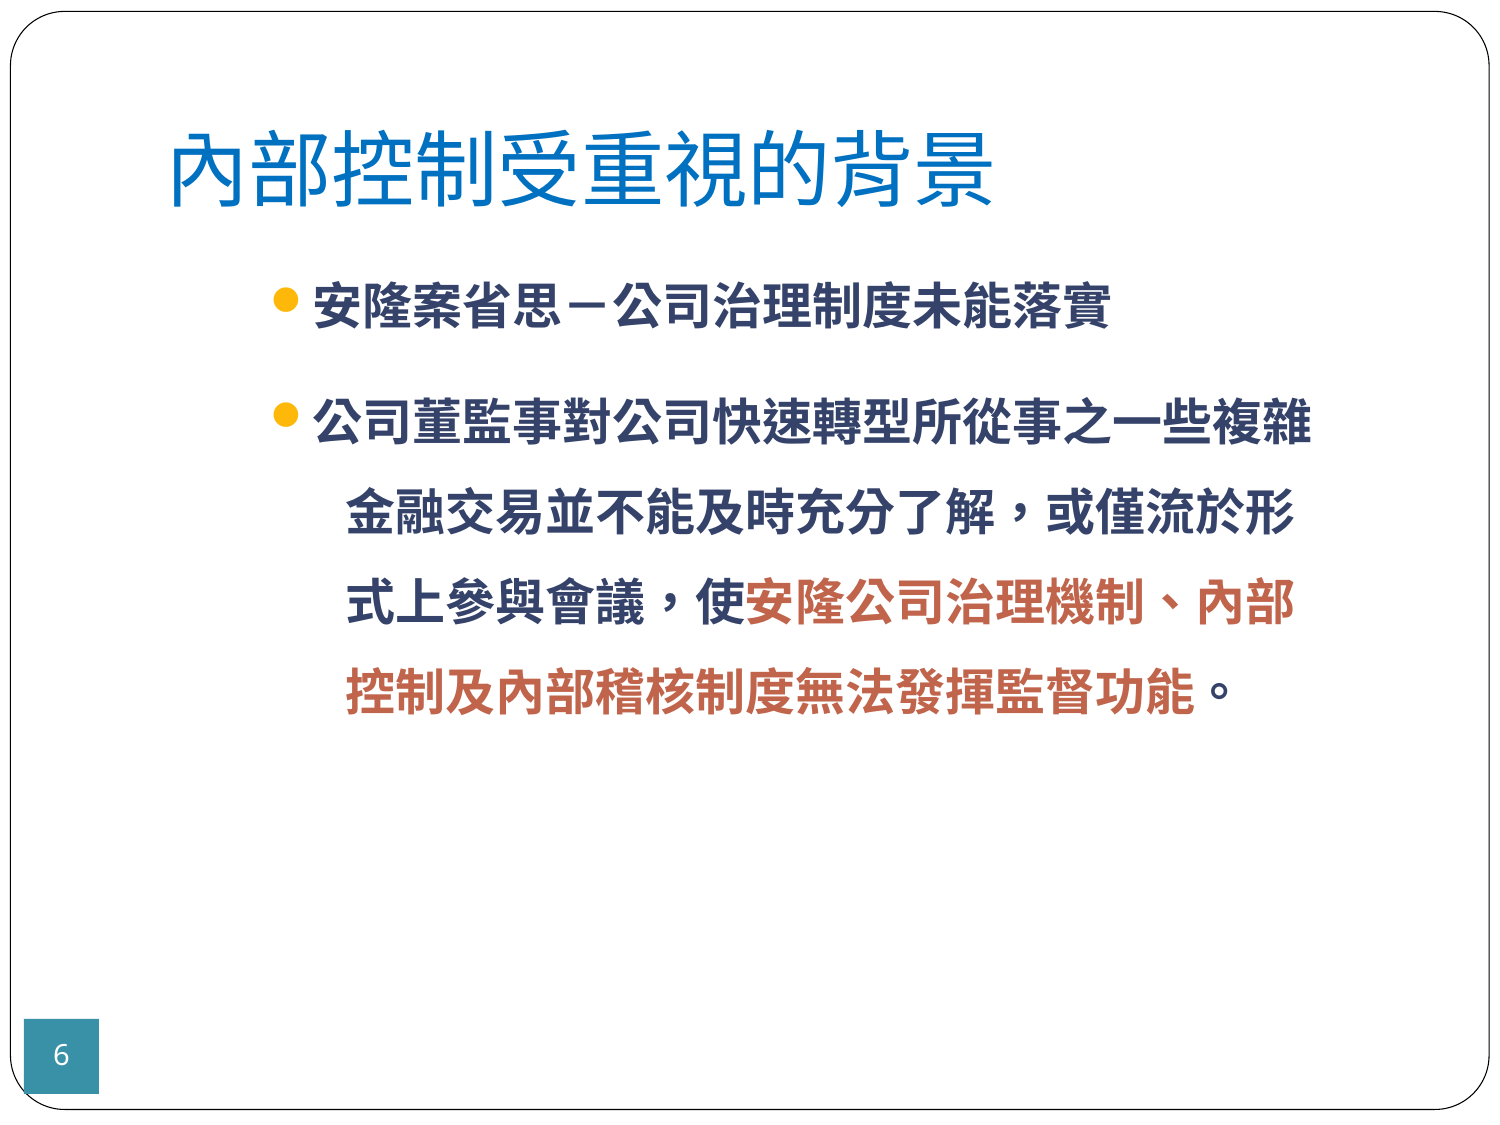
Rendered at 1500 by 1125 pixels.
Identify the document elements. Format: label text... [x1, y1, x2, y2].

title 內部控制受重視的背景 [150, 45, 1426, 233]
list 安隆案省思－公司治理制度未能落實 公司董監事對公司快速轉型所從事之一些複雜金融交易並不能及時充分了解，或僅流於形式上參與會議，使安隆公司治理機制、內部控制及內部稽核制度無法發揮監督功能。 [150, 237, 1329, 988]
text_box 6 [23, 1018, 99, 1094]
